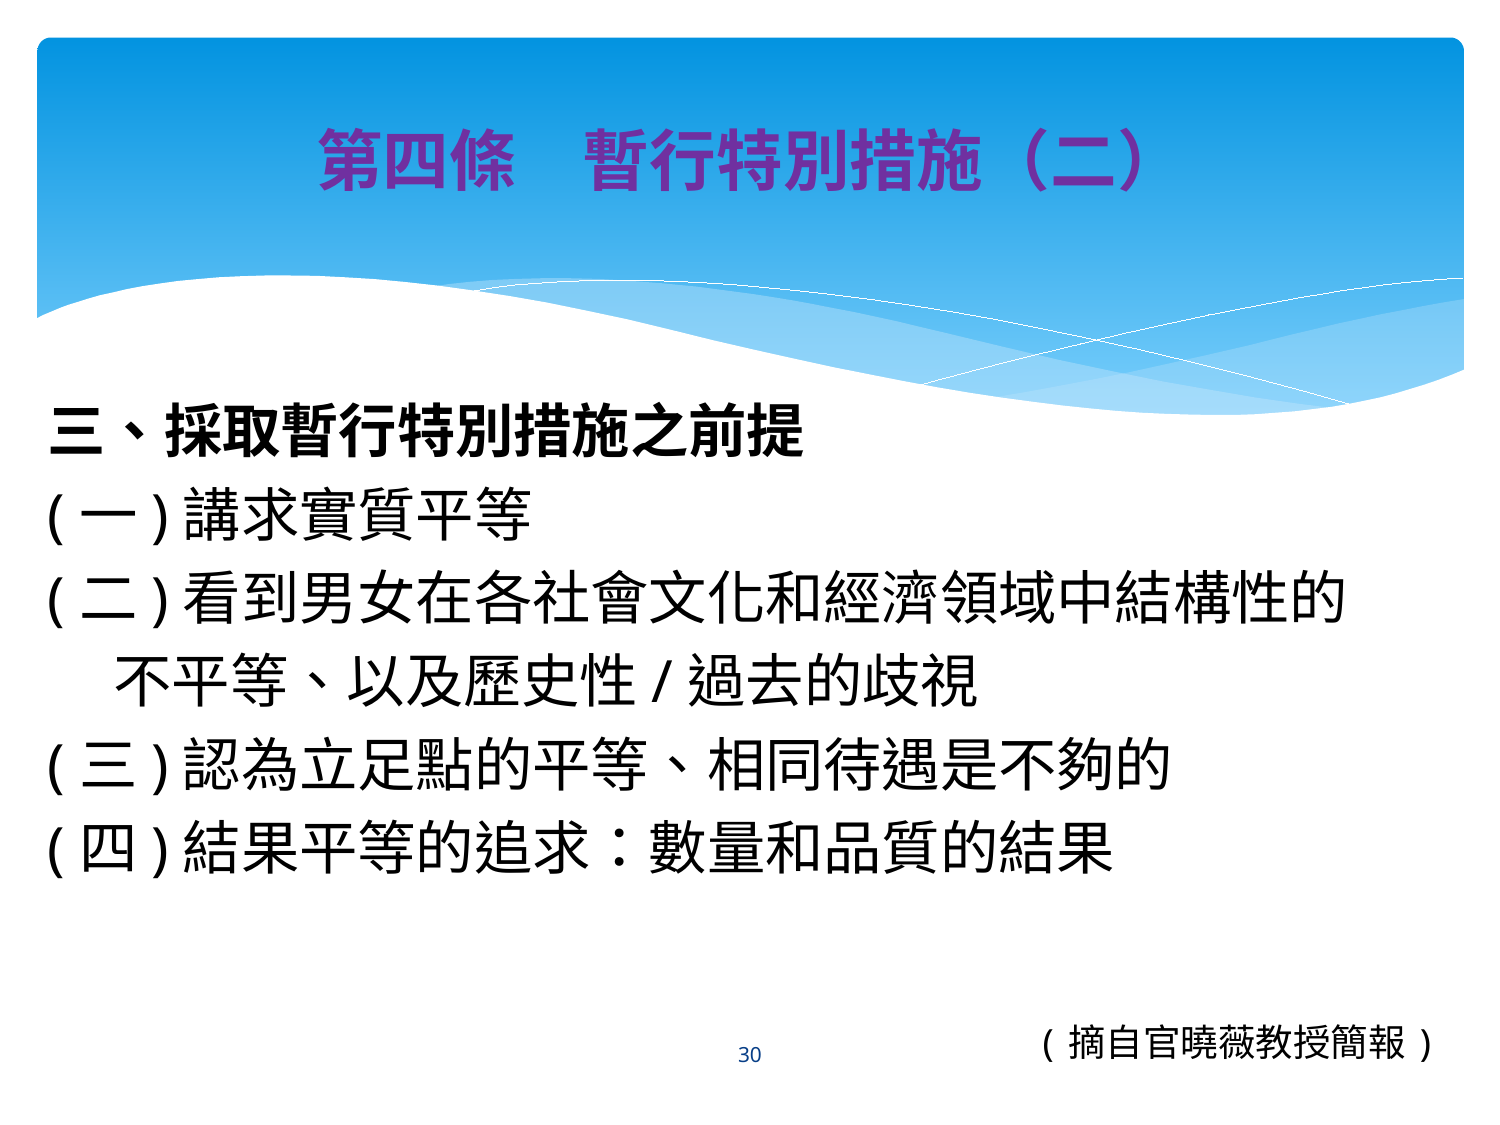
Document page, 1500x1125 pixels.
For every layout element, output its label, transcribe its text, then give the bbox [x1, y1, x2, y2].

text_box 30 [654, 1025, 846, 1086]
text_box 三、採取暫行特別措施之前提 (一)講求實質平等 (二)看到男女在各社會文化和經濟領域中結構性的 不平等、以及歷史性/過去的歧視 (三)認為立足點的平等、相同待遇是不夠的 (四)結果平等的追求：數量和品質的結果 [3, 373, 1500, 939]
text_box (摘自官曉薇教授簡報) [1022, 1011, 1452, 1071]
title 第四條 暫行特別措施（二） [75, 55, 1426, 262]
